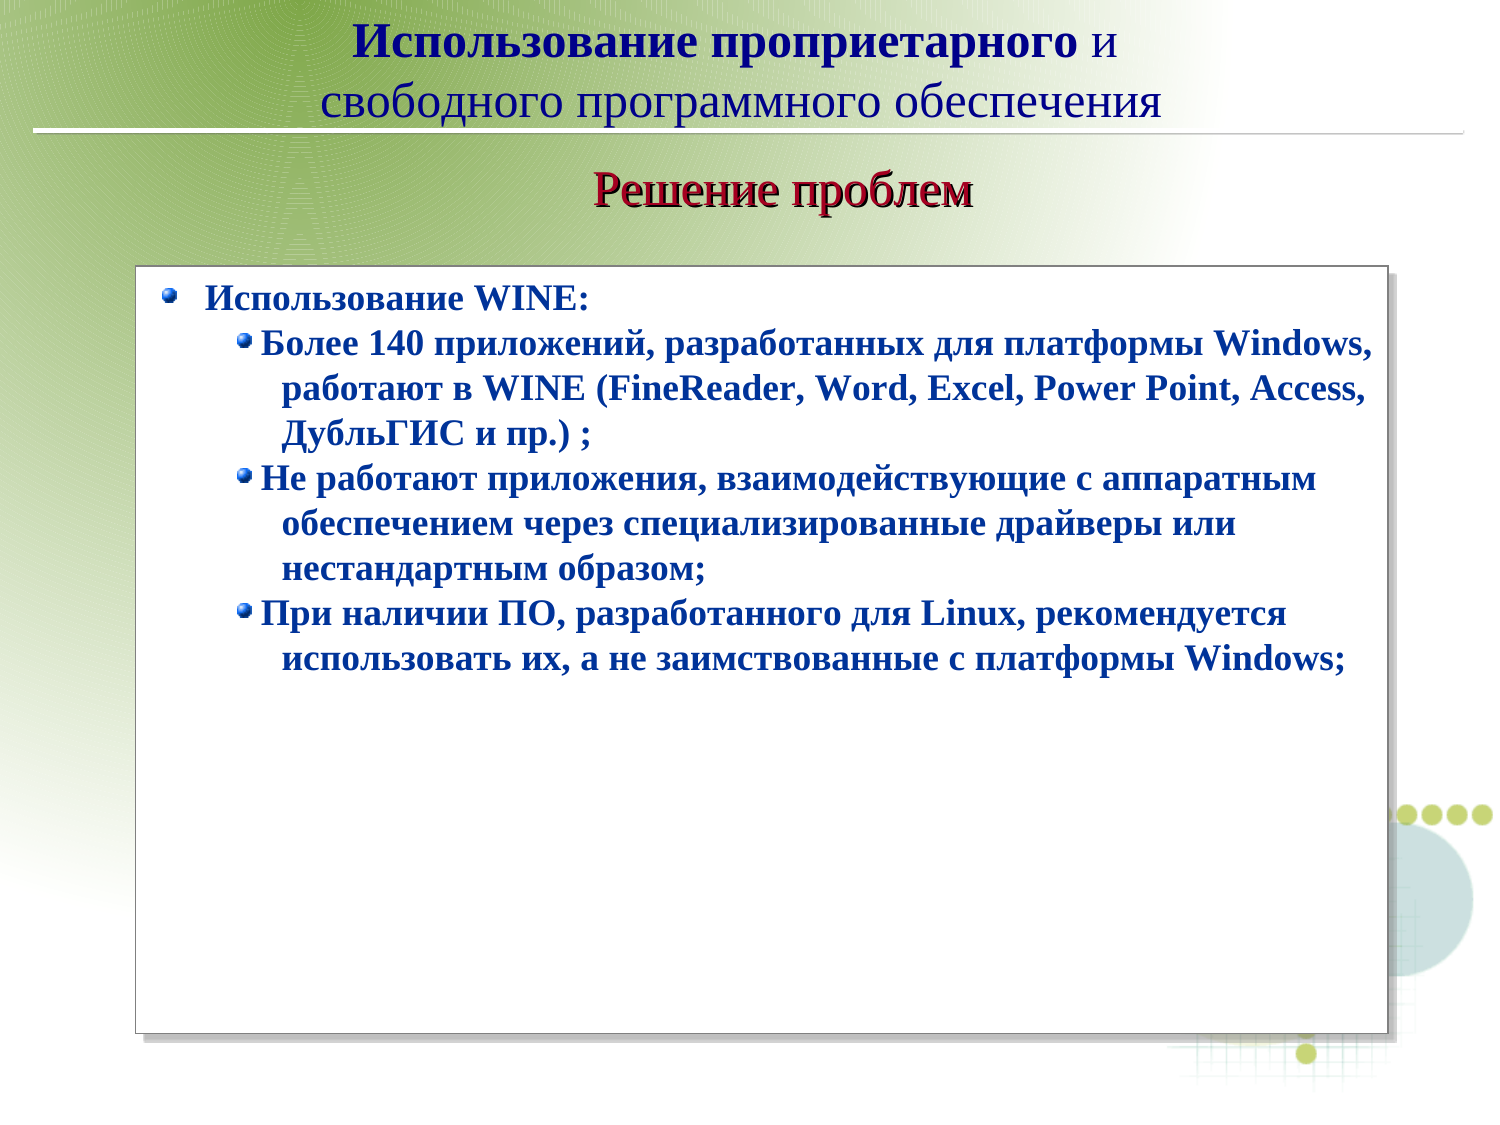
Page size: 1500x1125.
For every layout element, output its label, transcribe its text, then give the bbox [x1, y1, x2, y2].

text_box Использование проприетарного и свободного программного обеспечения [0, 0, 1483, 136]
picture [162, 288, 177, 303]
text_box Использование WINE: Более 140 приложений, разработанных для платформы Windows, работают в WINE (FineReader, Word, Excel, Power Point, Access, ДубльГИС и пр.) ; Не работают приложения, взаимодействующие с аппаратным обеспечением через специализированные драйверы или нестандартным образом; При наличии ПО, разработанного для Linux, рекомендуется использовать их, а не заимствованные с платформы Windows; [147, 265, 1388, 687]
picture [237, 603, 252, 618]
picture [237, 468, 252, 483]
text_box [135, 265, 1388, 1034]
picture [1110, 718, 1500, 1098]
picture [237, 333, 252, 348]
text_box Решение проблем [118, 147, 1447, 223]
